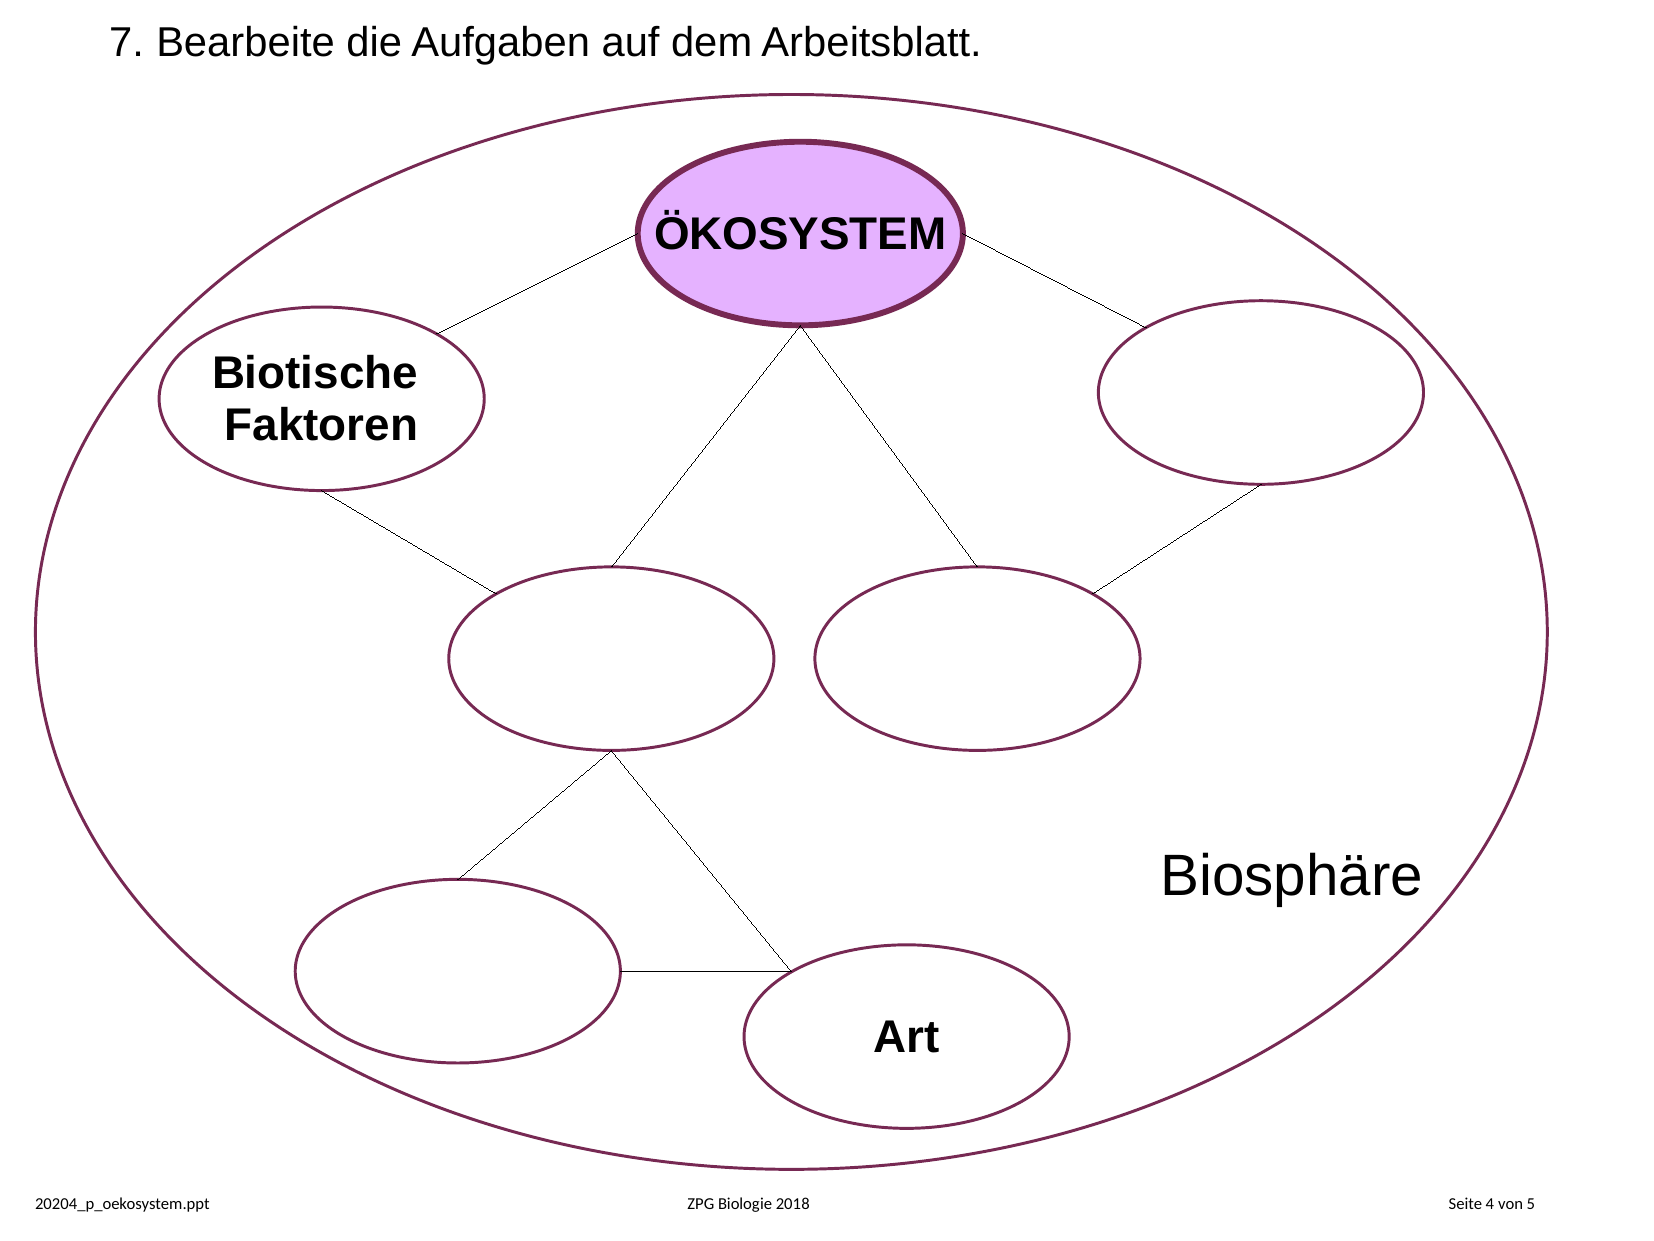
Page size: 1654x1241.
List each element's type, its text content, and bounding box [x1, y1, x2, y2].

text_box Biotische Faktoren [159, 307, 485, 491]
text_box 20204_p_oekosystem.ppt ZPG Biologie 2018 Seite 4 von 5 [20, 1185, 1615, 1222]
text_box Bearbeite die Aufgaben auf dem Arbeitsblatt. [70, 11, 1016, 74]
text_box Biosphäre [1145, 835, 1477, 934]
text_box Art [744, 944, 1070, 1129]
text_box ÖKOSYSTEM [637, 141, 963, 326]
